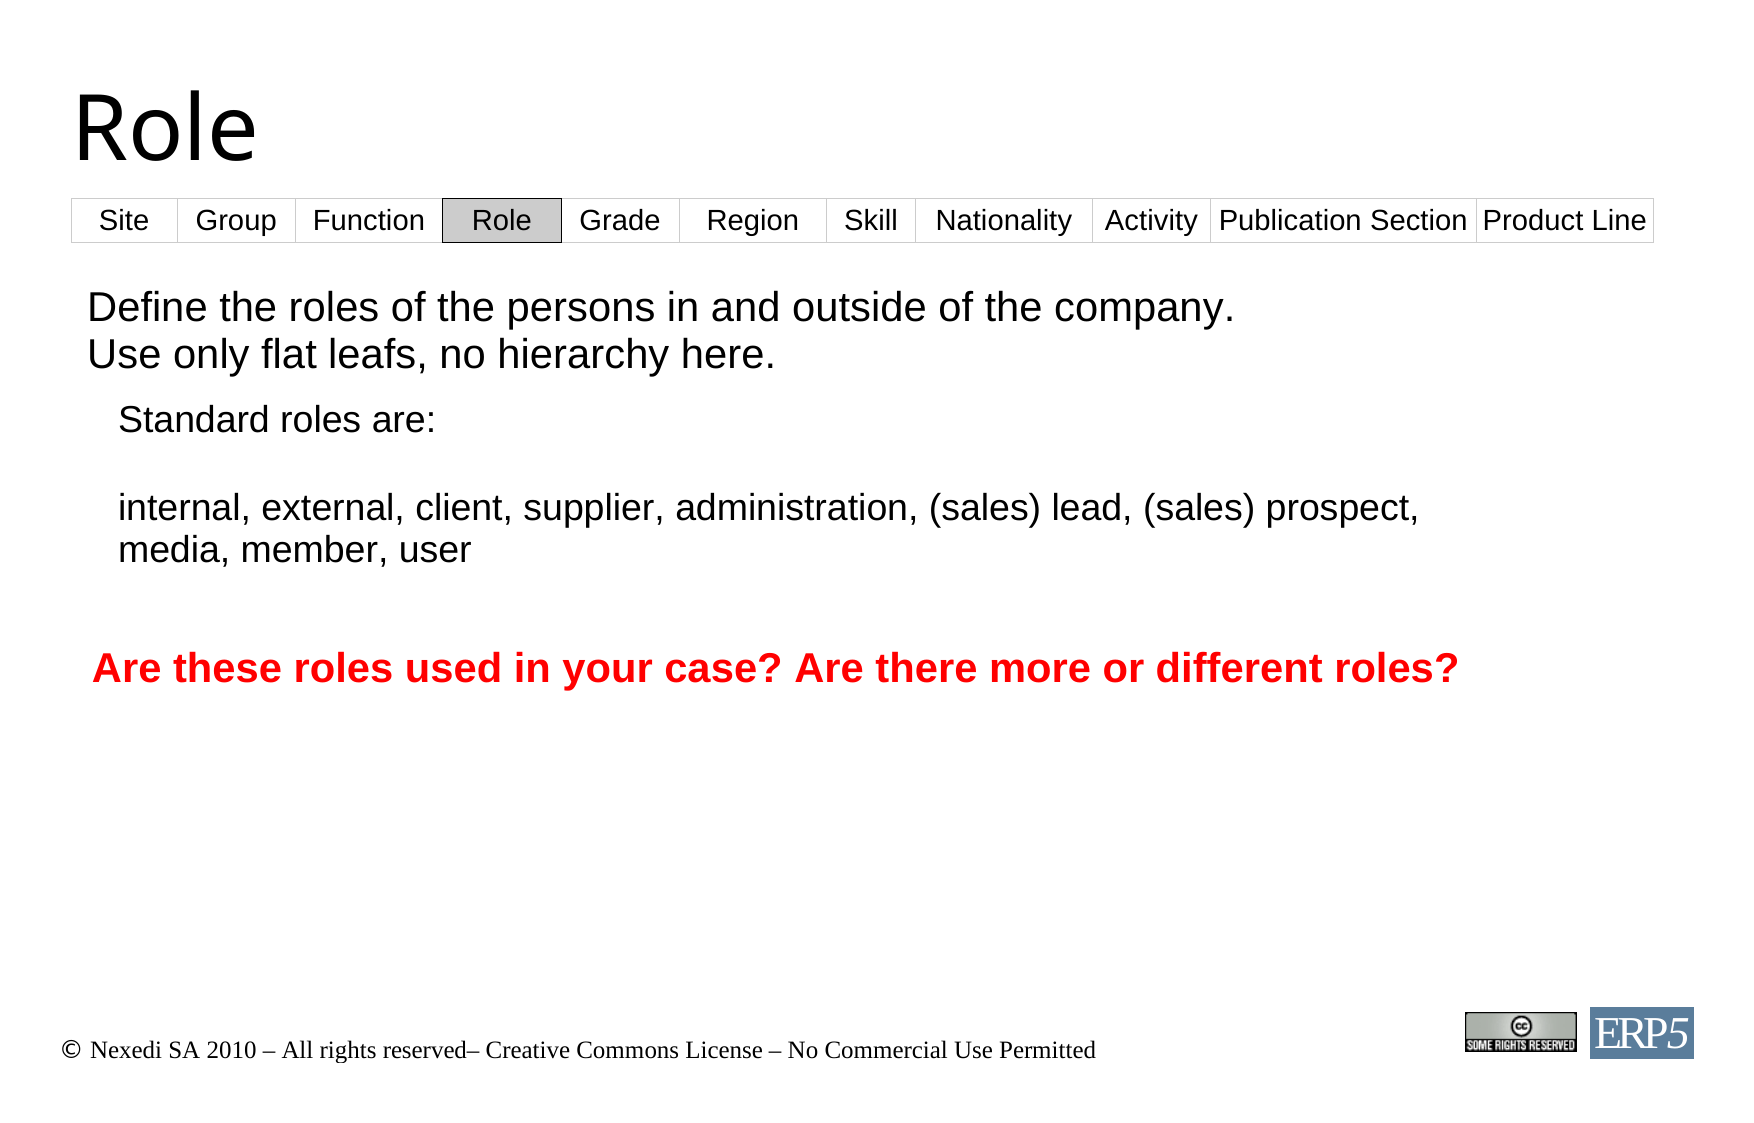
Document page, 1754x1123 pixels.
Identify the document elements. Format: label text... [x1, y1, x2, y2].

text_box Site [71, 198, 177, 243]
text_box Are these roles used in your case? Are there more or different roles? [91, 644, 1684, 692]
text_box Group [177, 198, 295, 243]
text_box Publication Section [1210, 198, 1476, 243]
text_box Role [442, 198, 562, 243]
text_box Activity [1092, 198, 1210, 243]
text_box Nationality [915, 198, 1092, 243]
text_box Skill [826, 198, 915, 243]
text_box Product Line [1476, 198, 1654, 243]
text_box Region [679, 198, 826, 243]
text_box Standard roles are: internal, external, client, supplier, administration, (sales) lead, (sales) prospect, media, member, user [118, 407, 1536, 603]
title Role [71, 63, 1707, 187]
text_box Function [295, 198, 442, 243]
text_box Define the roles of the persons in and outside of the company. Use only flat leafs, no hierarchy here. [87, 284, 1248, 424]
picture [1465, 1012, 1577, 1052]
text_box Grade [562, 198, 679, 243]
